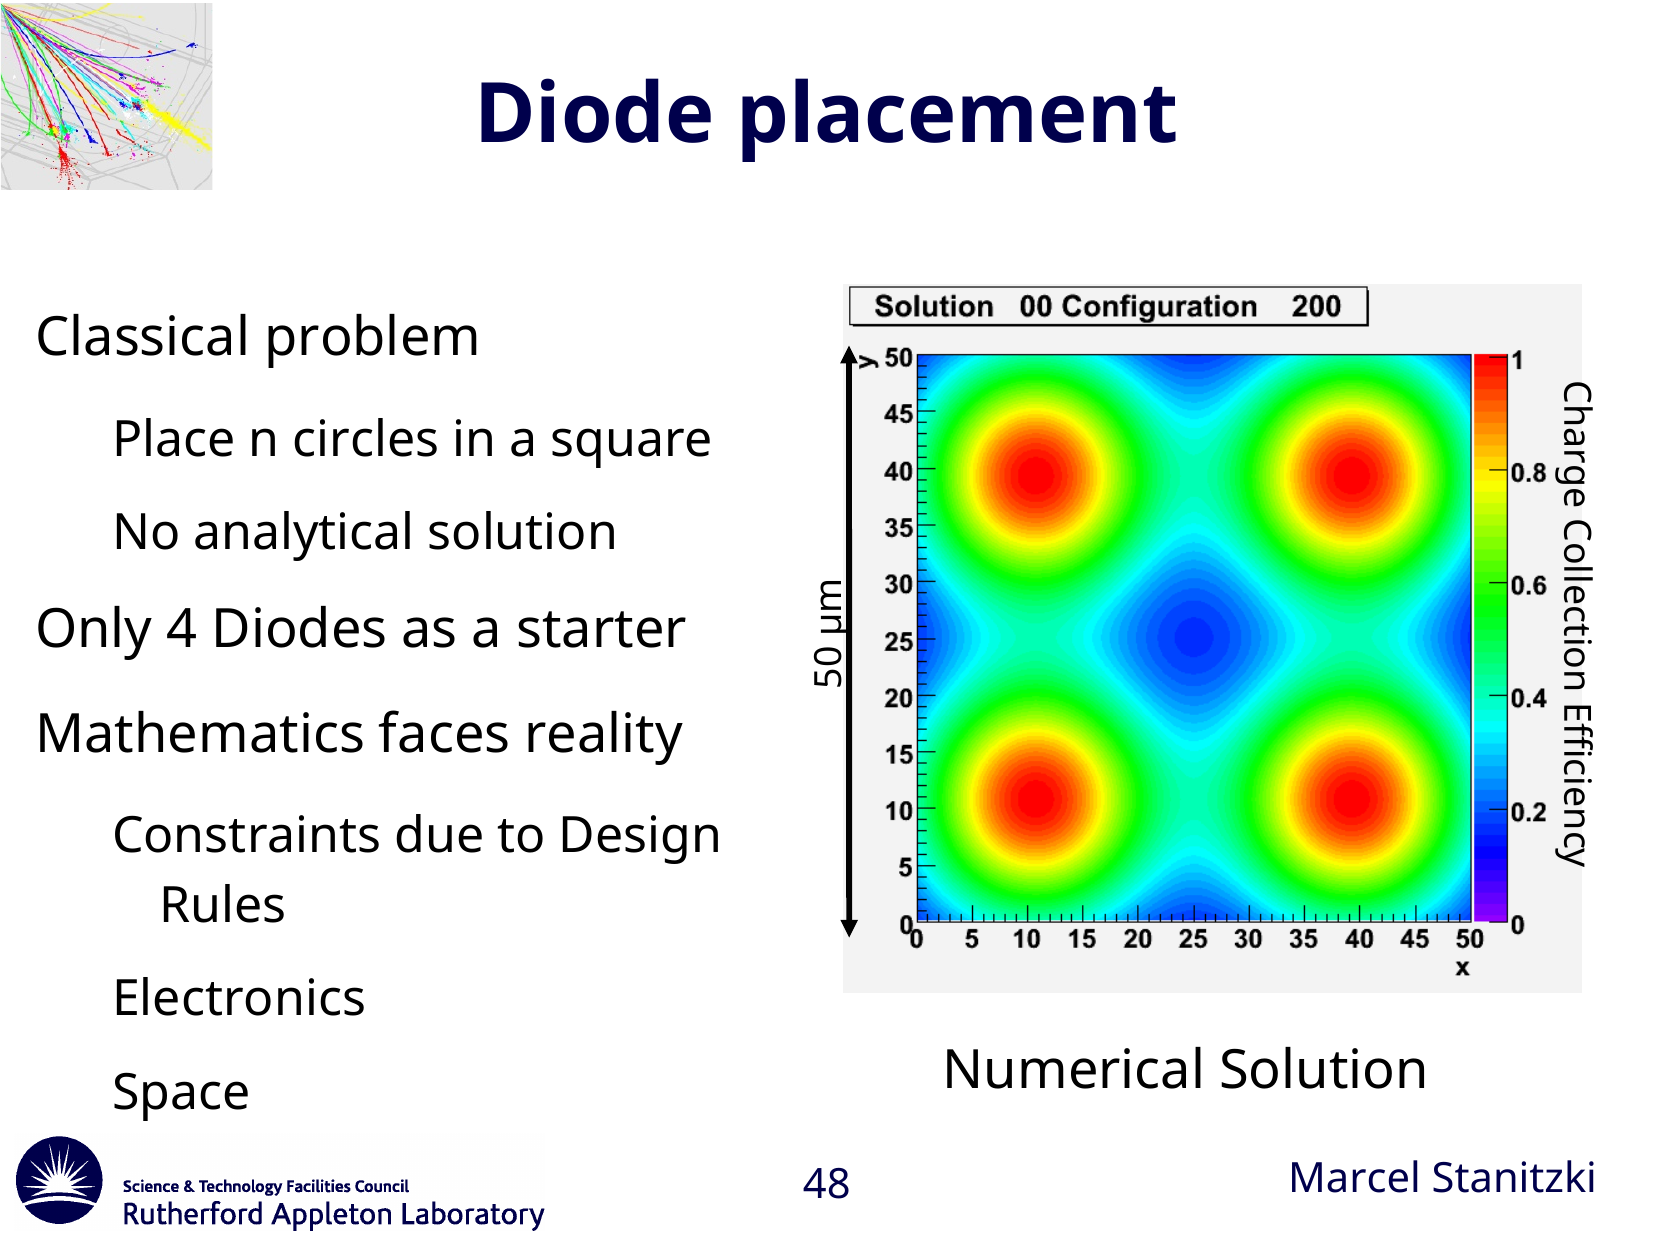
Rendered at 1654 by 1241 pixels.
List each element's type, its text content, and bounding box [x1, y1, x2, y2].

text_box Charge Collection Efficiency [1488, 366, 1613, 1001]
list Classical problem Place n circles in a square No analytical solution Only 4 Diodes as a starter Mathematics faces reality Constraints due to Design Rules Electronics Space [17, 296, 814, 1100]
text_box Numerical Solution [927, 1021, 1474, 1103]
picture [843, 284, 1582, 993]
picture [14, 1133, 545, 1231]
text_box 50 µm [792, 555, 854, 704]
title Diode placement [203, 5, 1451, 213]
picture [0, 3, 213, 190]
